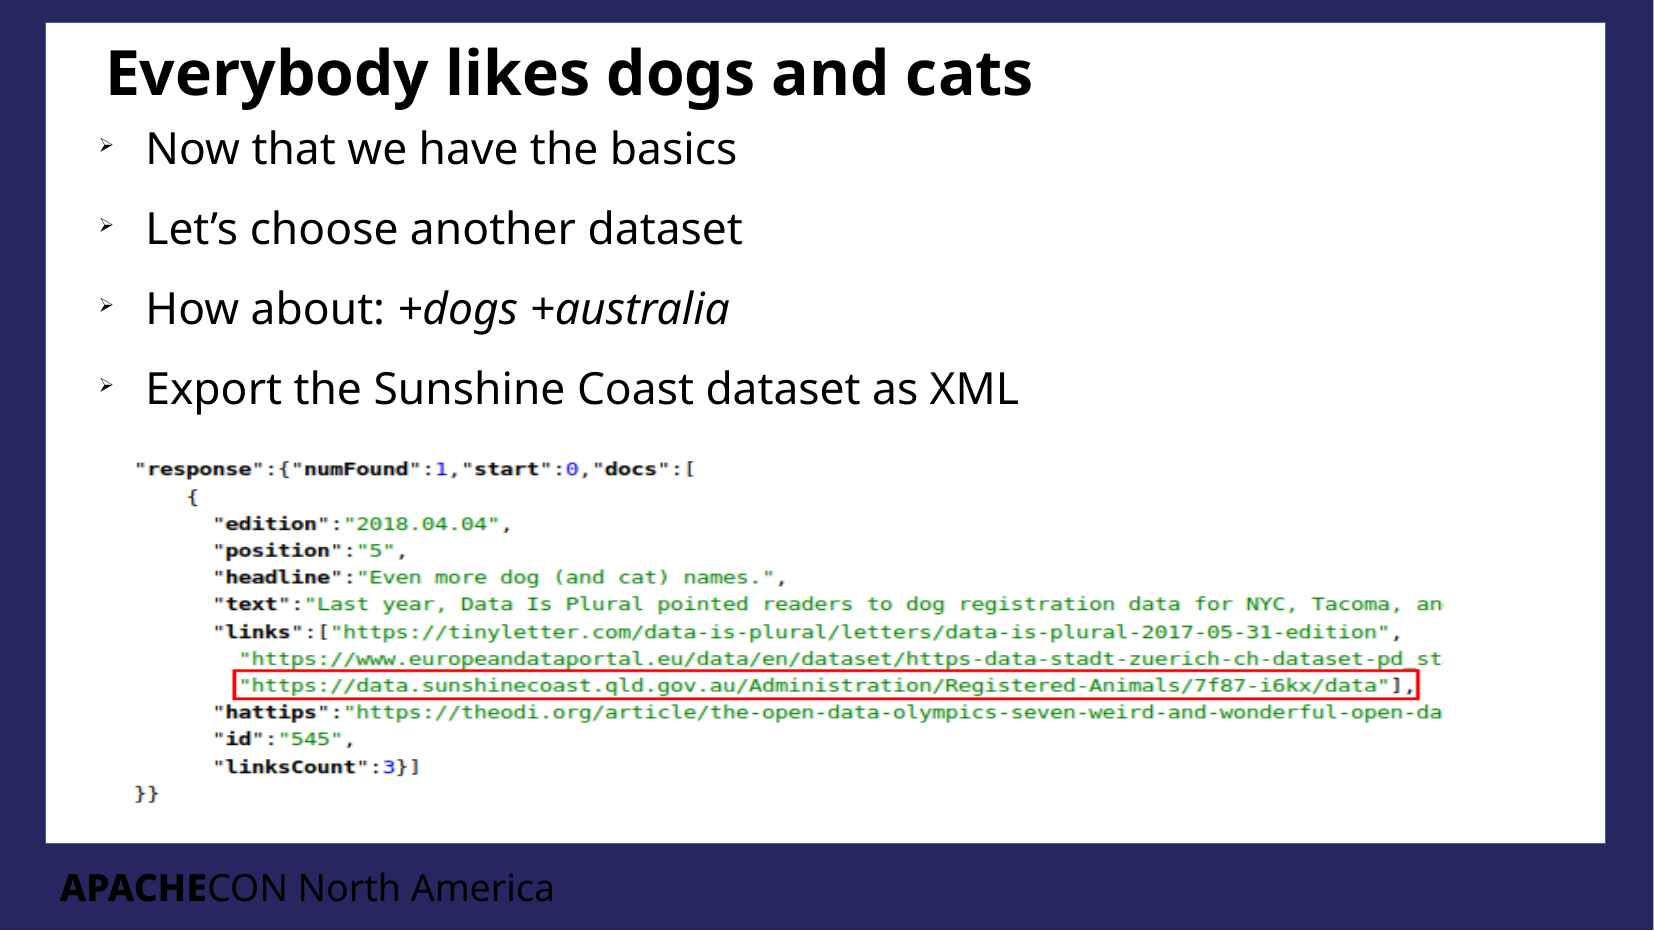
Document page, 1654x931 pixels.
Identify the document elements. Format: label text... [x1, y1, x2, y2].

list Now that we have the basics Let’s choose another dataset How about: +dogs +australia Export the Sunshine Coast dataset as XML [82, 117, 1531, 421]
picture [104, 460, 1452, 810]
title Everybody likes dogs and cats [105, 32, 1546, 110]
